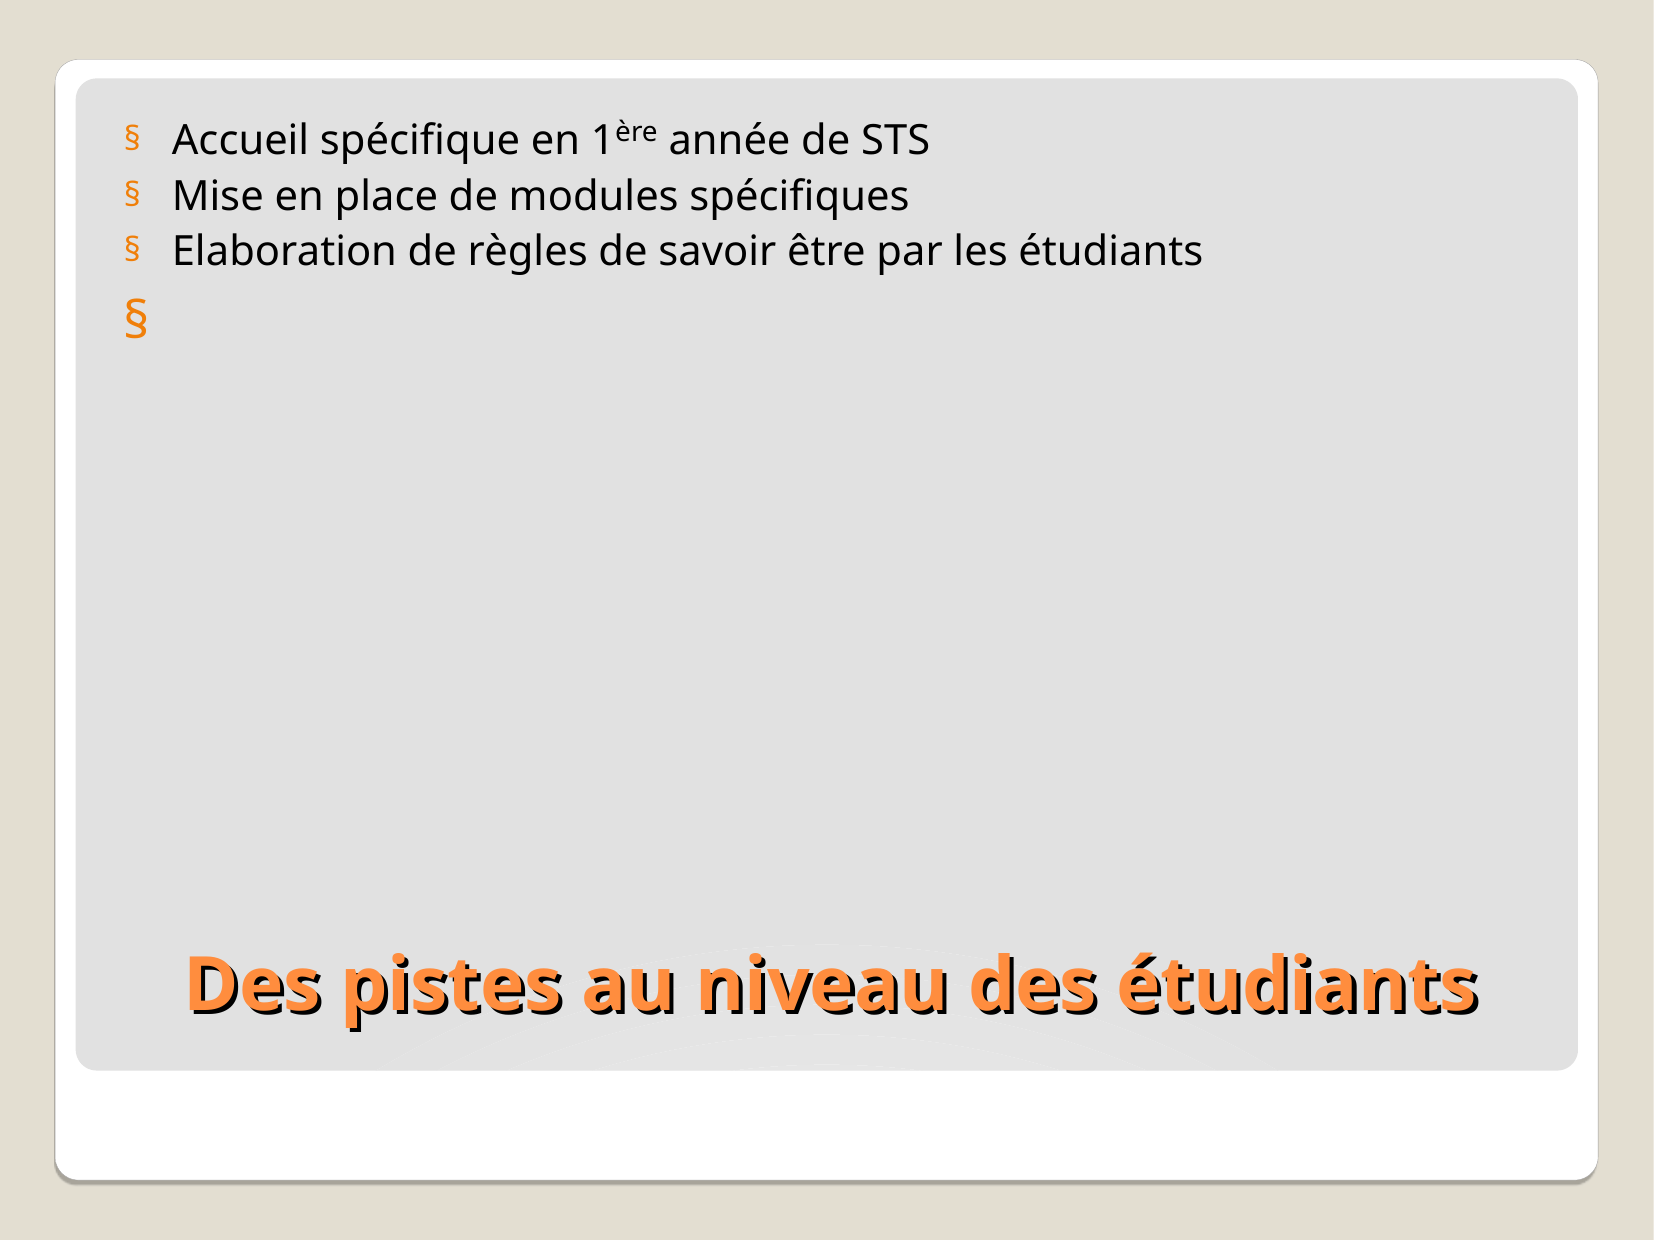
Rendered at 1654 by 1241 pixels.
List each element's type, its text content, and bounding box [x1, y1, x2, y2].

list Accueil spécifique en 1ère année de STS Mise en place de modules spécifiques Elaboration de règles de savoir être par les étudiants [90, 95, 1571, 854]
title Des pistes au niveau des étudiants [90, 856, 1571, 1034]
